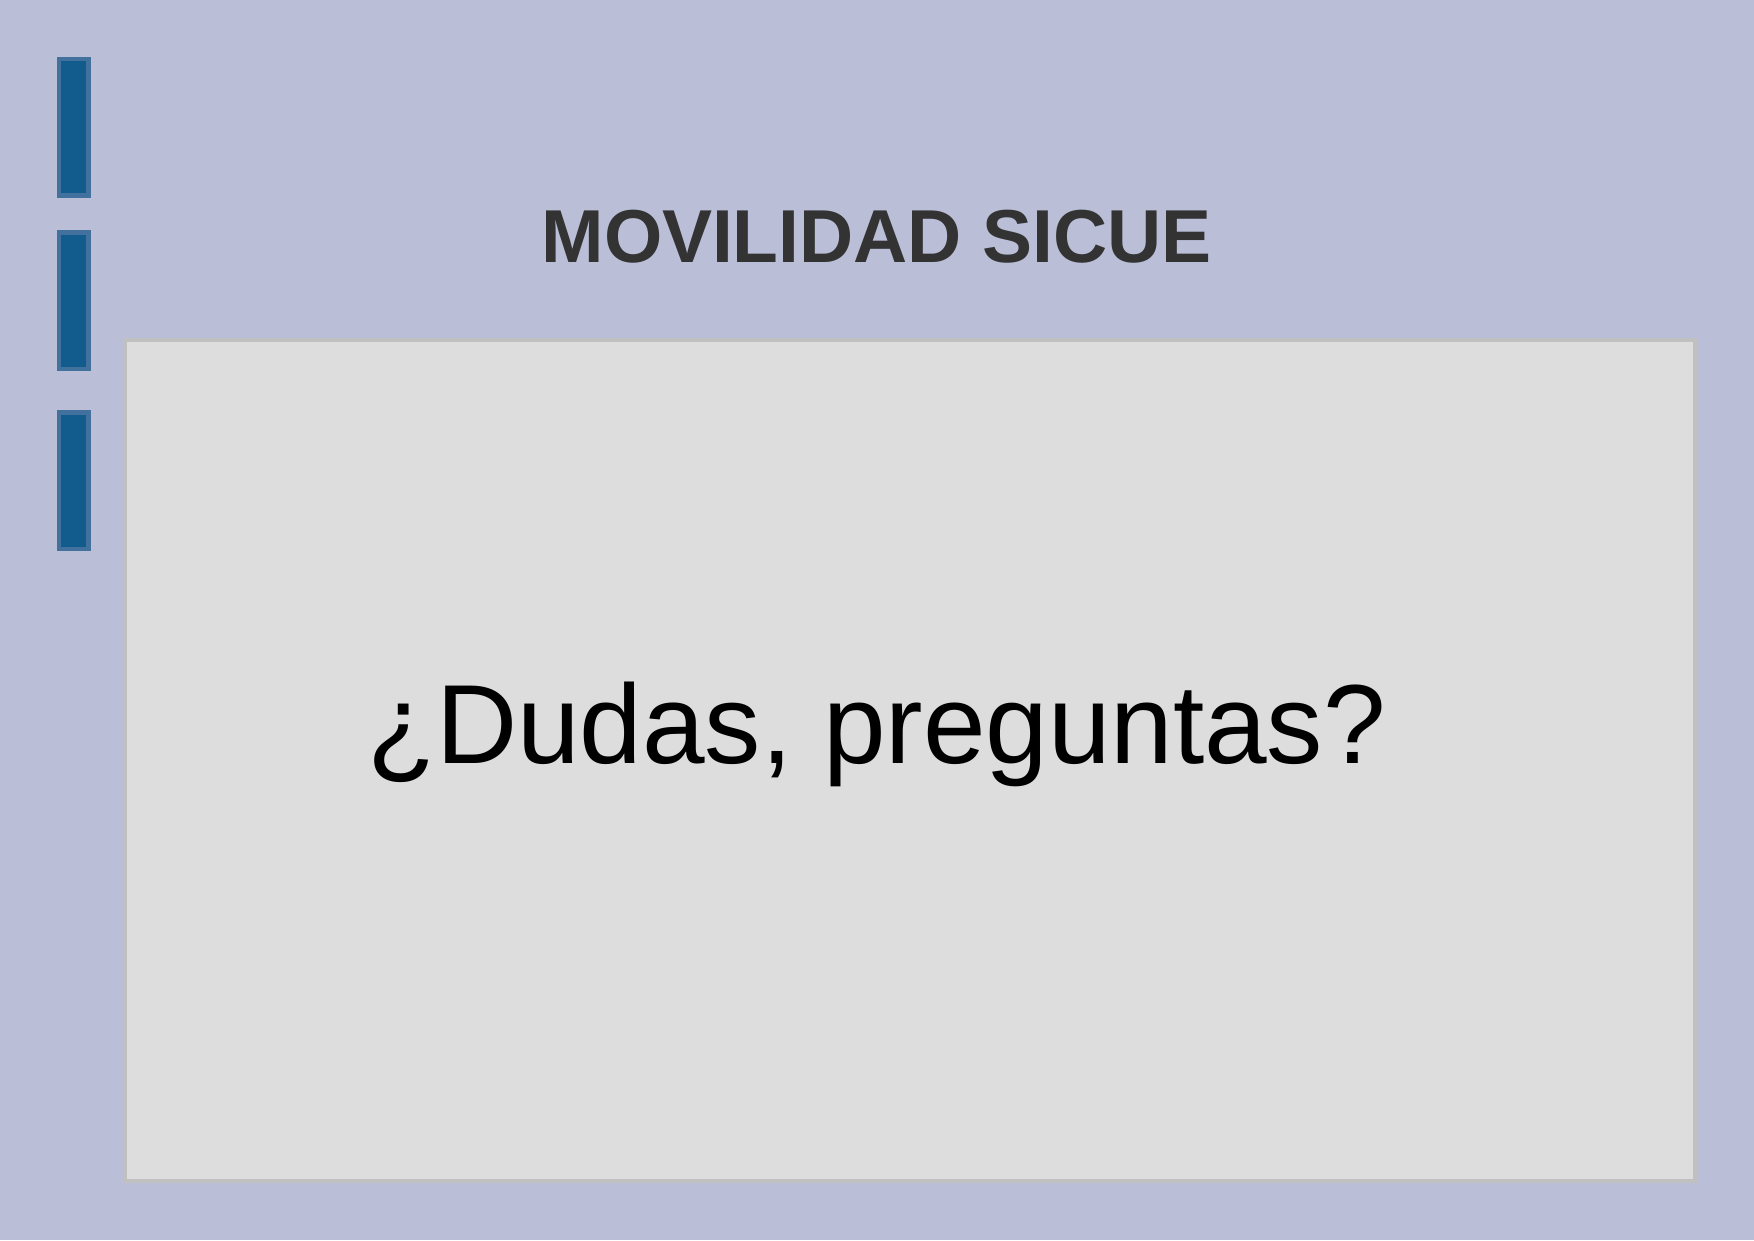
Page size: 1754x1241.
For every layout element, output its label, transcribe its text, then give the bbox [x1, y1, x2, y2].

title MOVILIDAD SICUE [219, 115, 1535, 278]
subtitle ¿Dudas, preguntas? [219, 651, 1535, 951]
